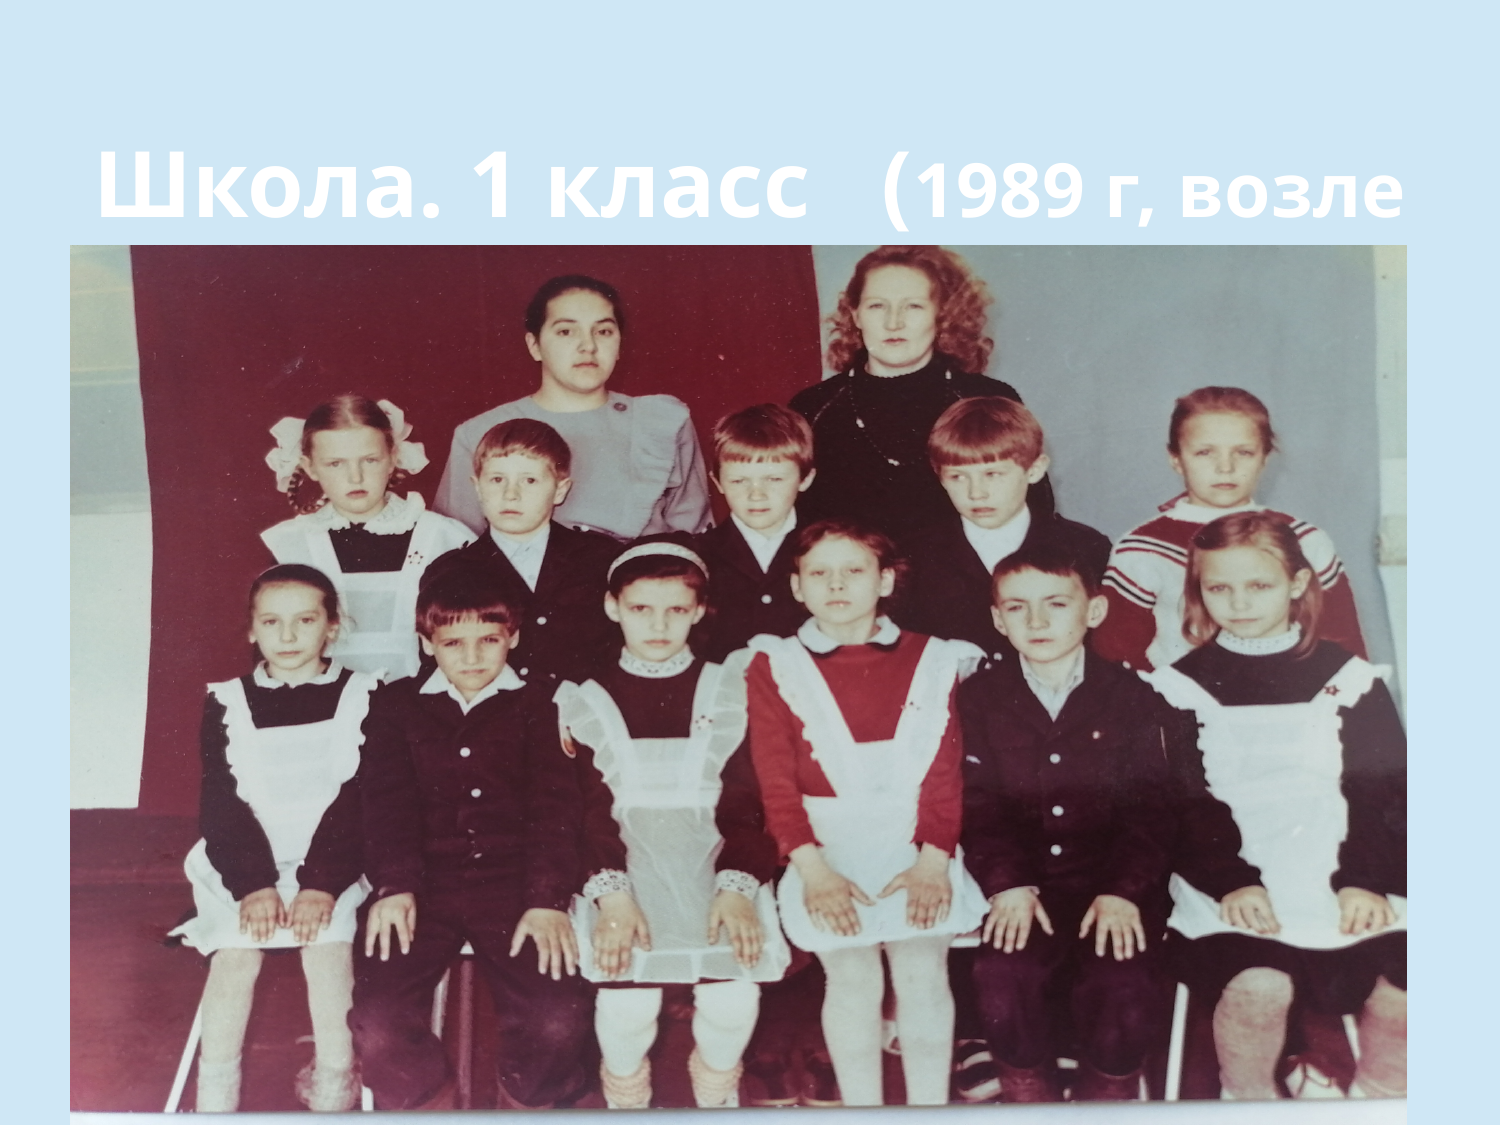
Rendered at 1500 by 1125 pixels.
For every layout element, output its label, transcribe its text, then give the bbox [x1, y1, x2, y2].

picture [70, 245, 1407, 1125]
title Школа. 1 класс (1989 г, возле Ирины Дмитриевны) [29, 8, 1471, 197]
